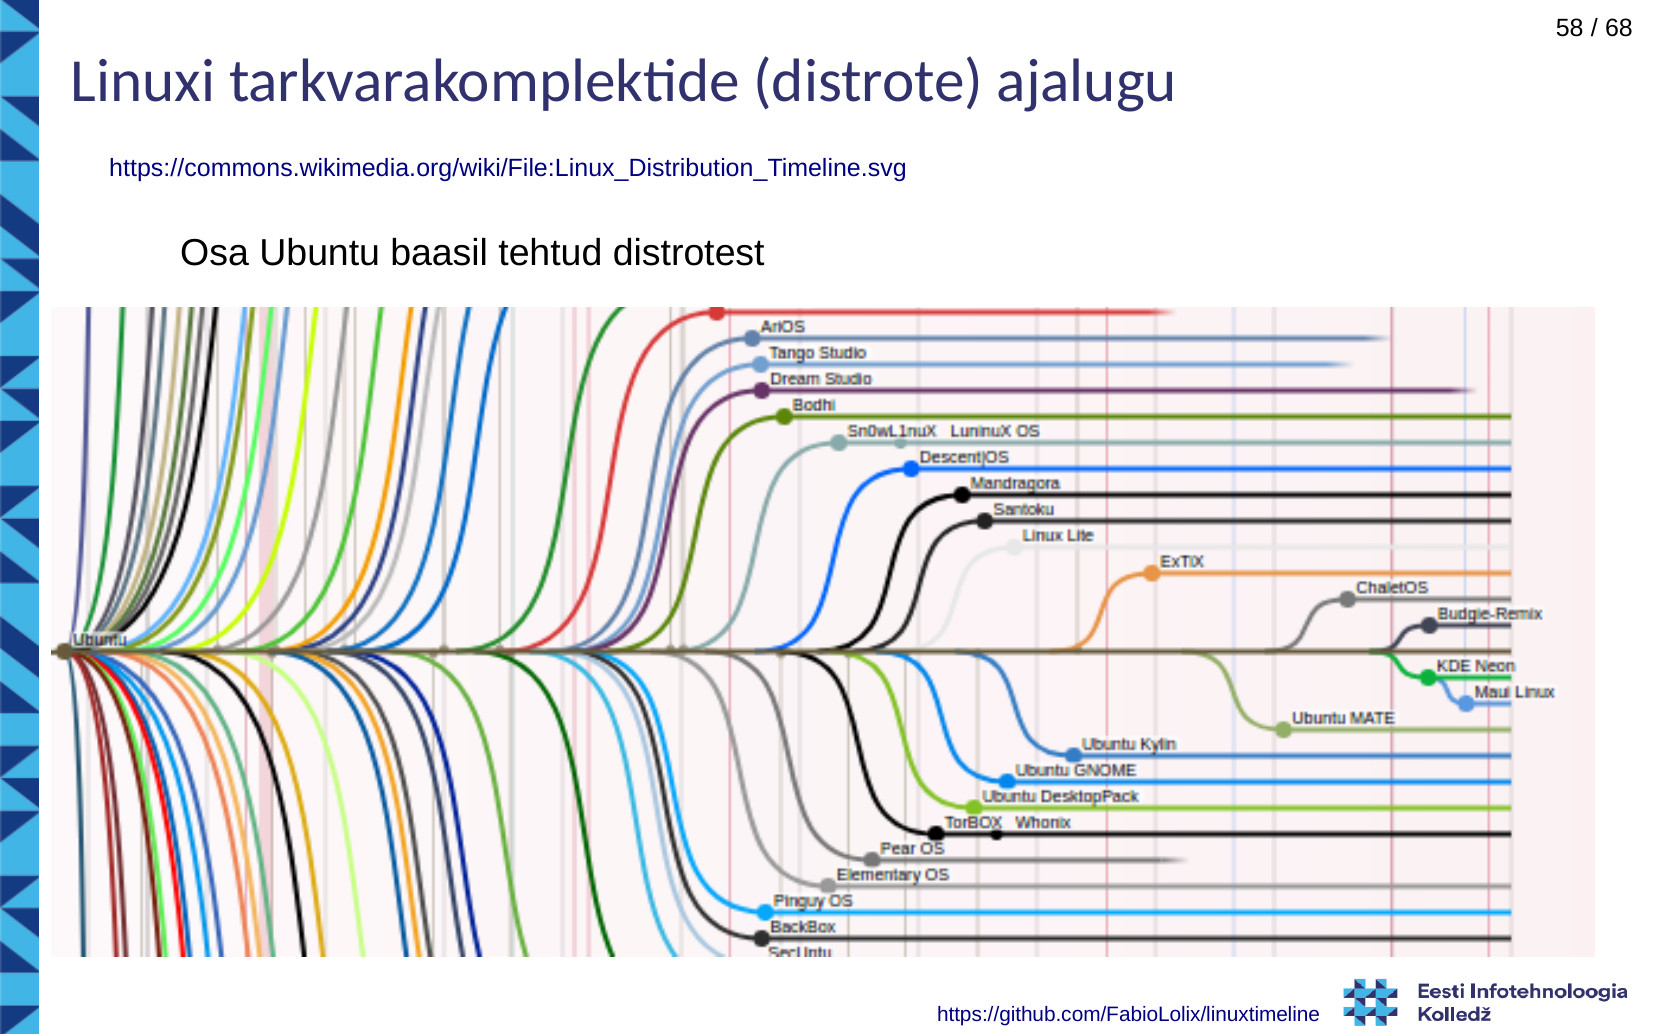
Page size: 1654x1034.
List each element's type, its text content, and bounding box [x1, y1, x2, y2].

text_box Osa Ubuntu baasil tehtud distrotest [165, 224, 792, 282]
text_box https://github.com/FabioLolix/linuxtimeline [922, 995, 1335, 1034]
picture [51, 307, 1595, 957]
text_box https://commons.wikimedia.org/wiki/File:Linux_Distribution_Timeline.svg [94, 146, 927, 190]
title Linuxi tarkvarakomplektide (distrote) ajalugu [70, 41, 1630, 130]
